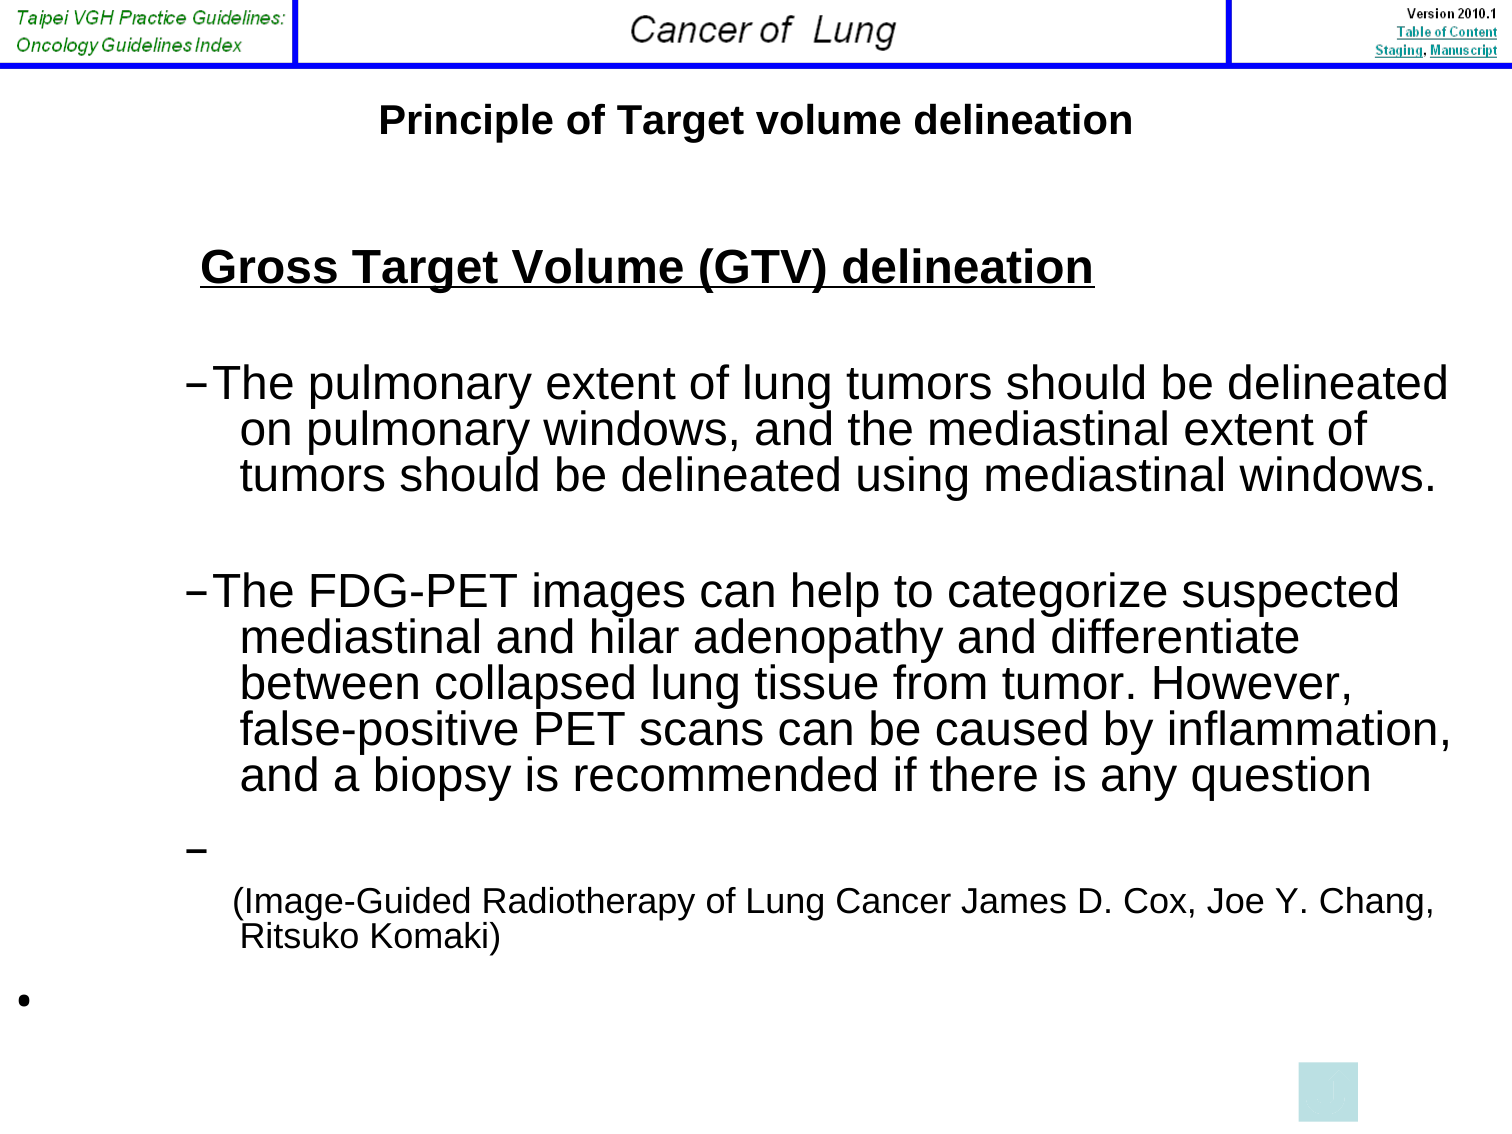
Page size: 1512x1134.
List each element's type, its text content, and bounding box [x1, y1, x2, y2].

list Gross Target Volume (GTV) delineation The pulmonary extent of lung tumors should be delineated on pulmonary windows, and the mediastinal extent of tumors should be delineated using mediastinal windows. The FDG-PET images can help to categorize suspected mediastinal and hilar adenopathy and differentiate between collapsed lung tissue from tumor. However, false-positive PET scans can be caused by inflammation, and a biopsy is recommended if there is any question (Image-Guided Radiotherapy of Lung Cancer James D. Cox, Joe Y. Chang, Ritsuko Komaki) [0, 238, 1471, 1052]
title Principle of Target volume delineation [0, 70, 1512, 166]
